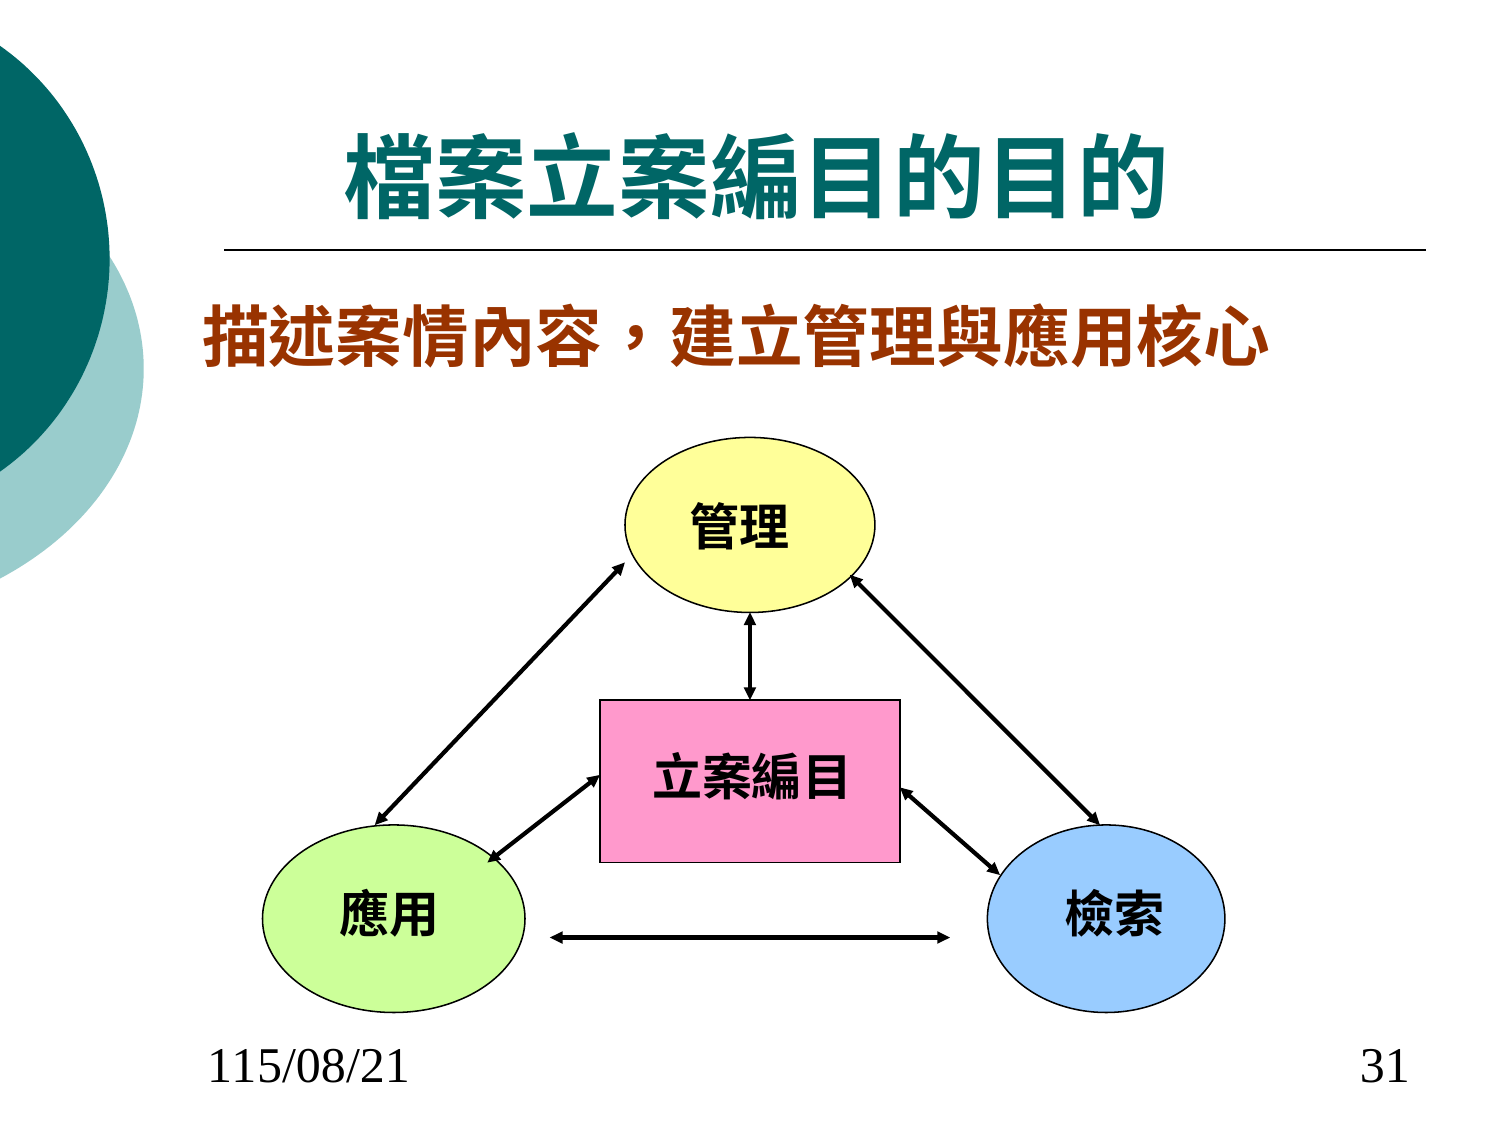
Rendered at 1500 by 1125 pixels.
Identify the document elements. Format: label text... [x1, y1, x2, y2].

text_box 立案編目 [637, 737, 888, 813]
text_box [262, 824, 526, 1013]
text_box 檔案立案編目的目的 [237, 112, 1276, 238]
text_box [624, 437, 875, 613]
text_box 檢索 [1049, 874, 1200, 951]
text_box 描述案情內容，建立管理與應用核心 [187, 287, 1388, 383]
text_box 應用 [324, 874, 475, 951]
text_box [599, 699, 900, 863]
text_box 管理 [674, 487, 825, 563]
text_box [987, 824, 1225, 1013]
